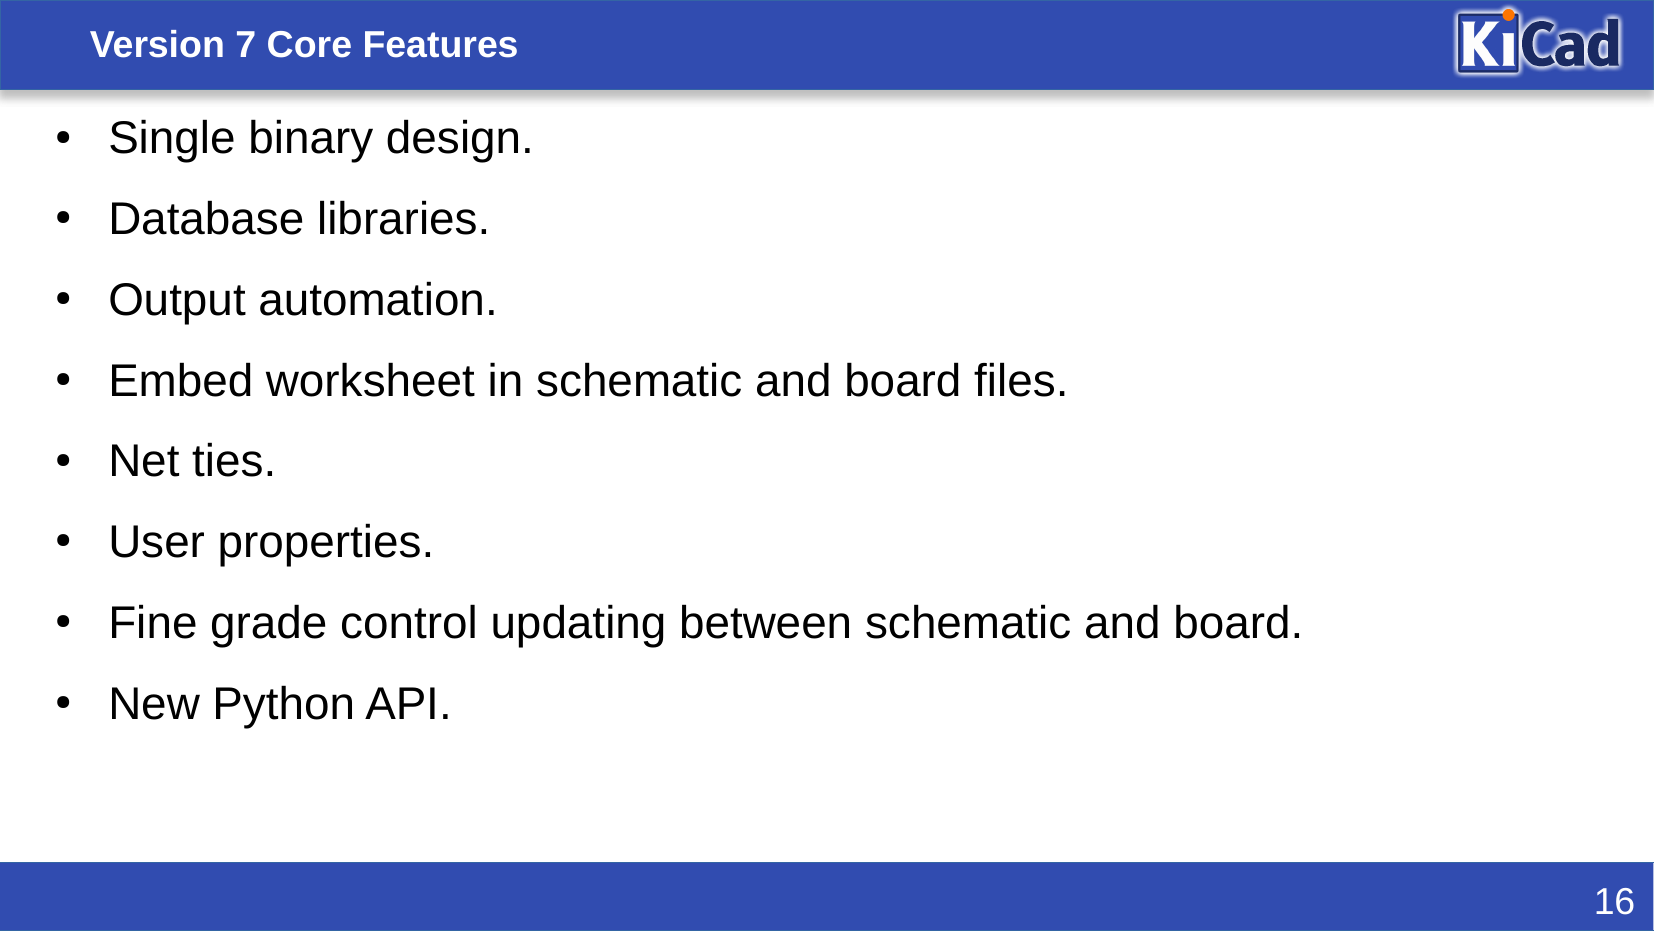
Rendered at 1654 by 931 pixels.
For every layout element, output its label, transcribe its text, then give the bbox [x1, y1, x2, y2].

text_box <number> [1387, 873, 1651, 931]
picture [1412, 0, 1654, 92]
text_box [0, 862, 1654, 931]
text_box Version 7 Core Features [0, 0, 1412, 90]
list Single binary design. Database libraries. Output automation. Embed worksheet in schematic and board files. Net ties. User properties. Fine grade control updating between schematic and board. New Python API. [37, 112, 1613, 863]
text_box [1162, 90, 1651, 226]
